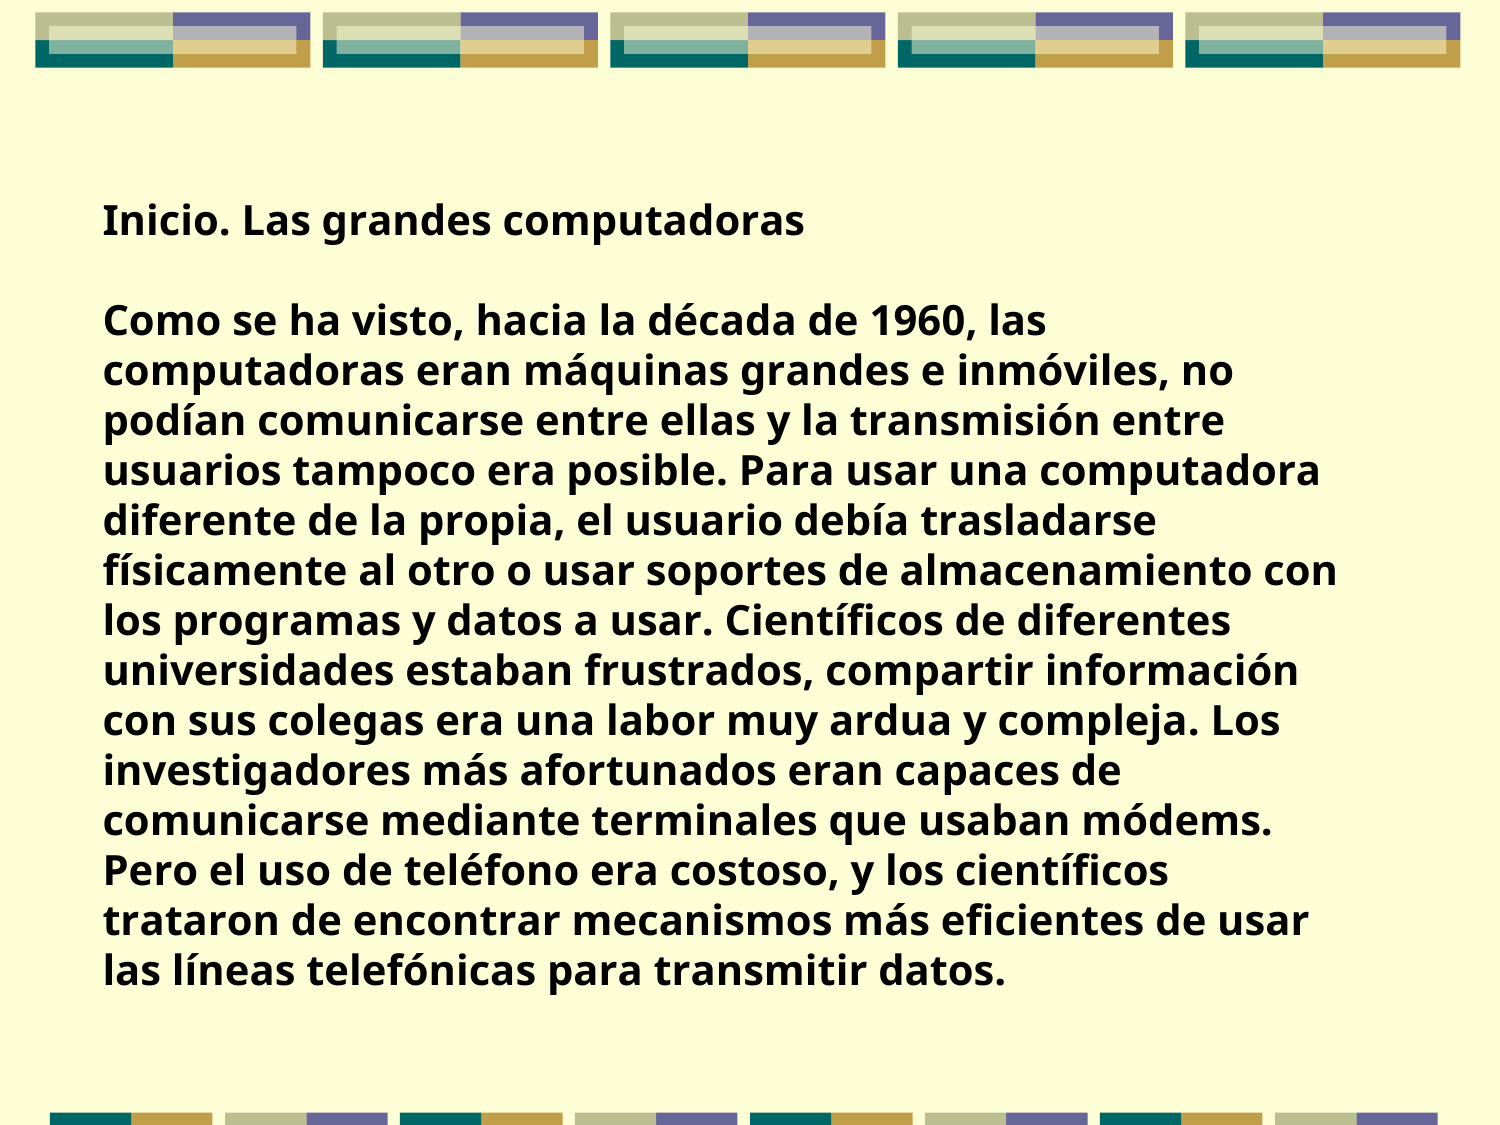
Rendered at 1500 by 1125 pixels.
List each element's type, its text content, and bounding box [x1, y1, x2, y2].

title Inicio. Las grandes computadoras Como se ha visto, hacia la década de 1960, las computadoras eran máquinas grandes e inmóviles, no podían comunicarse entre ellas y la transmisión entre usuarios tampoco era posible. Para usar una computadora diferente de la propia, el usuario debía trasladarse físicamente al otro o usar soportes de almacenamiento con los programas y datos a usar. Científicos de diferentes universidades estaban frustrados, compartir información con sus colegas era una labor muy ardua y compleja. Los investigadores más afortunados eran capaces de comunicarse mediante terminales que usaban módems. Pero el uso de teléfono era costoso, y los científicos trataron de encontrar mecanismos más eficientes de usar las líneas telefónicas para transmitir datos. [87, 524, 1363, 713]
